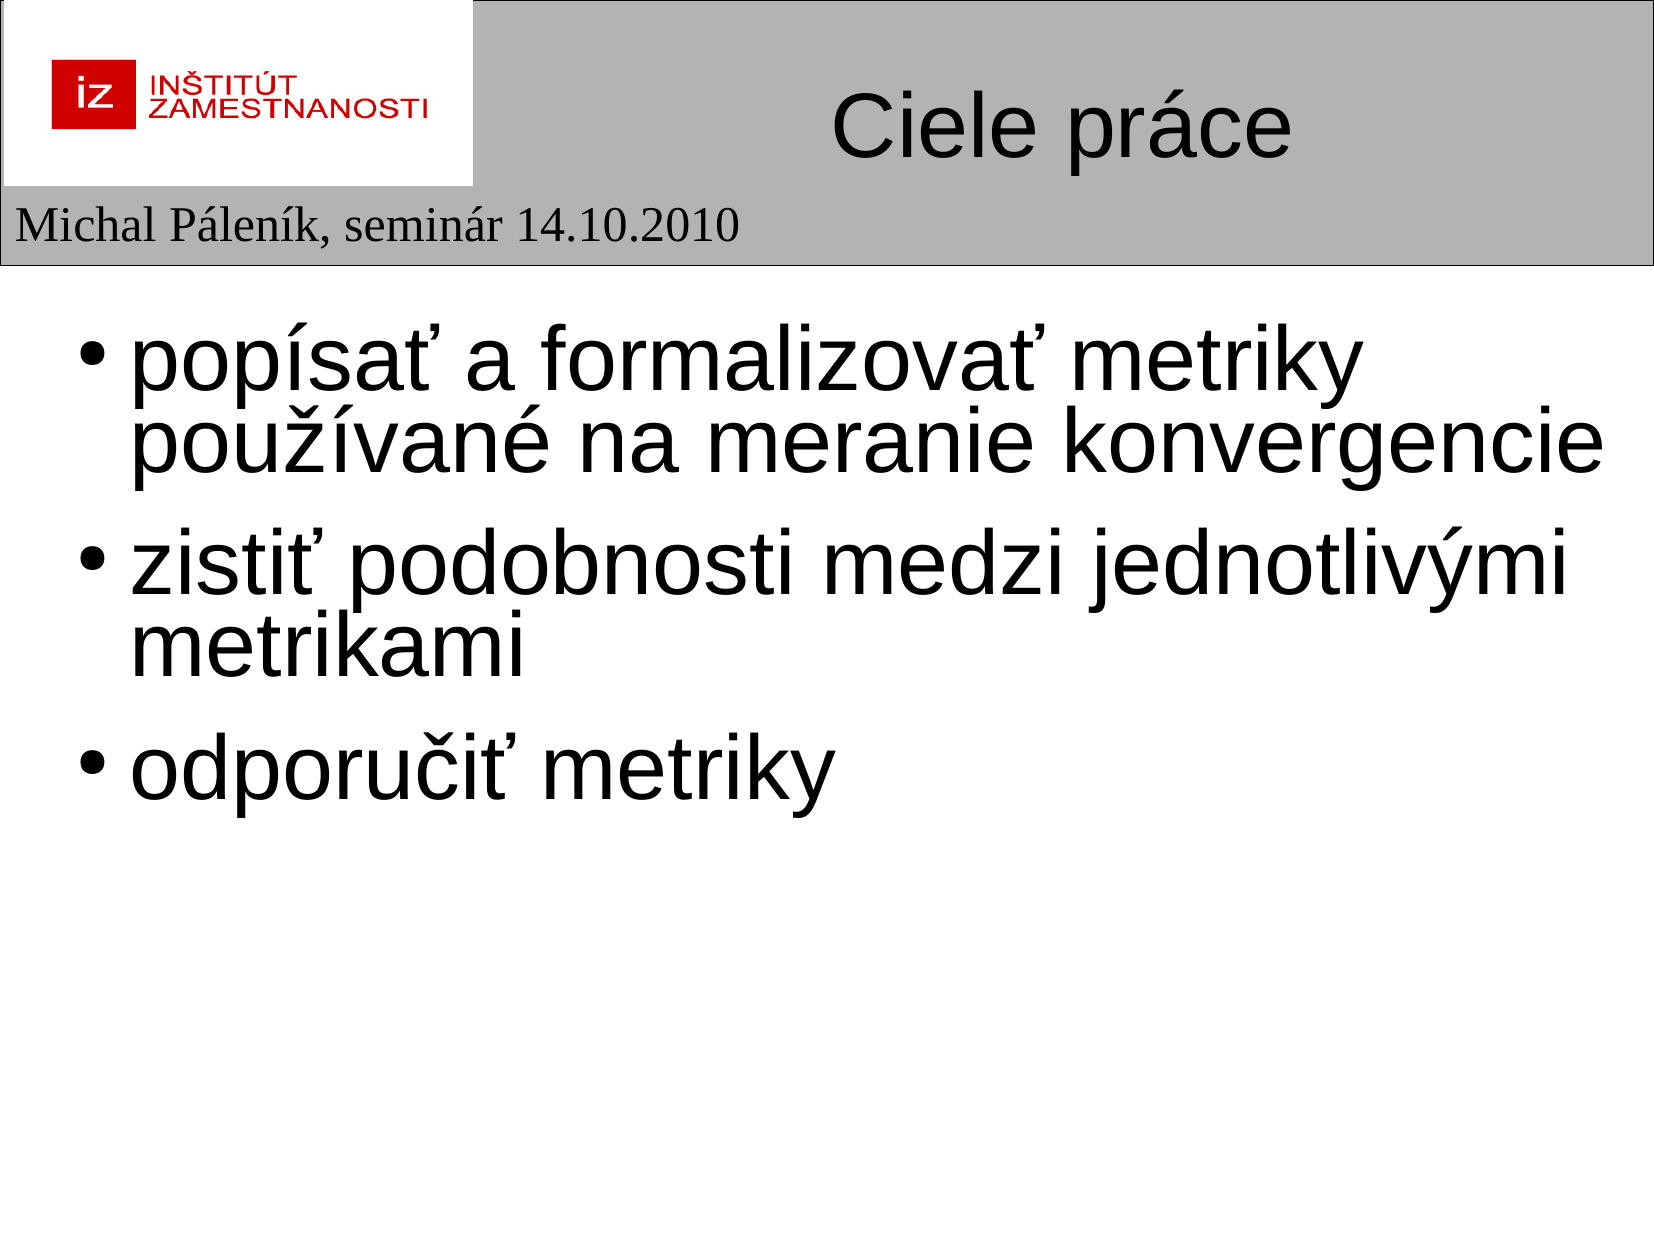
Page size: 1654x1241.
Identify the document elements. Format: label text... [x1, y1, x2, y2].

picture [4, 0, 473, 186]
list popísať a formalizovať metriky používané na meranie konvergencie zistiť podobnosti medzi jednotlivými metrikami odporučiť metriky [59, 324, 1625, 1167]
title Ciele práce [561, 37, 1565, 229]
